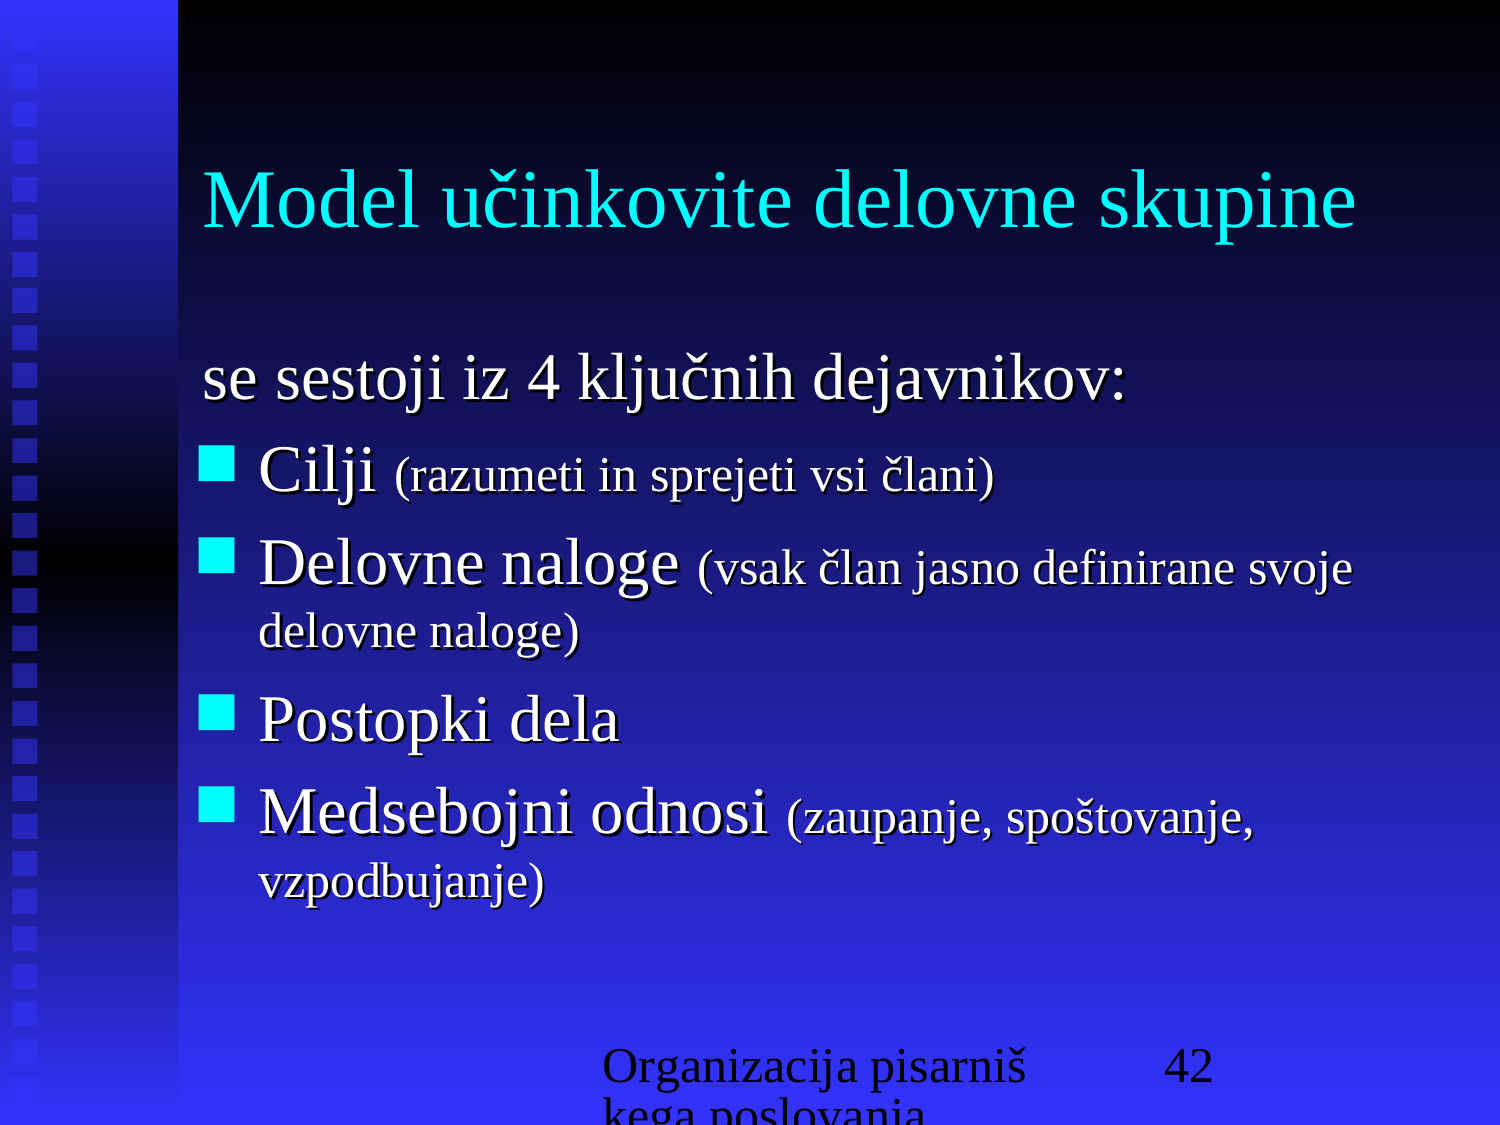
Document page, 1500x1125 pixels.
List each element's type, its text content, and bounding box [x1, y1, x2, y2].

title Model učinkovite delovne skupine [187, 99, 1463, 288]
list se sestoji iz 4 ključnih dejavnikov: Cilji (razumeti in sprejeti vsi člani) Delovne naloge (vsak član jasno definirane svoje delovne naloge) Postopki dela Medsebojni odnosi (zaupanje, spoštovanje, vzpodbujanje) [187, 324, 1463, 1001]
